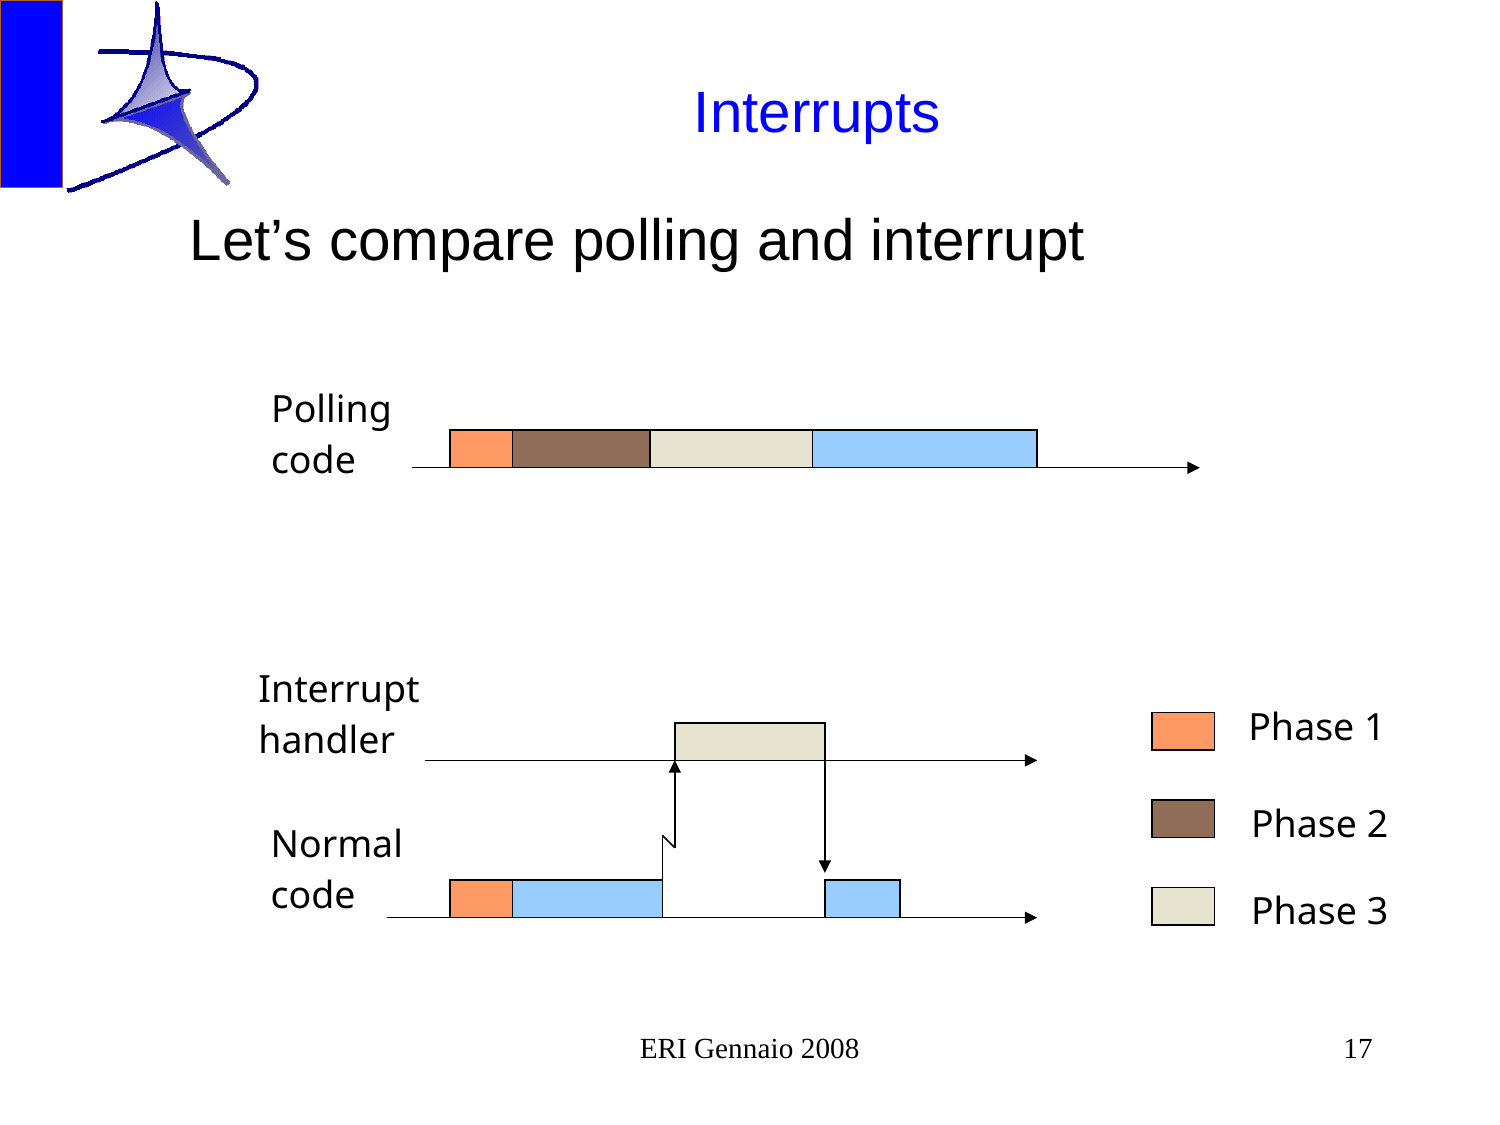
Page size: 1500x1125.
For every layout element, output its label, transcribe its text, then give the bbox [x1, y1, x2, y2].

text_box Phase 2 [1236, 789, 1404, 857]
text_box Phase 3 [1236, 877, 1404, 944]
text_box [1152, 712, 1215, 750]
text_box Interrupt handler [243, 655, 435, 773]
text_box [449, 880, 663, 918]
text_box [674, 722, 825, 761]
text_box [824, 880, 900, 918]
picture [62, 0, 263, 197]
text_box Phase 1 [1233, 692, 1401, 760]
title Interrupts [174, 61, 1425, 164]
list Let’s compare polling and interrupt [174, 199, 1425, 300]
text_box [1152, 887, 1215, 925]
text_box Polling code [256, 374, 407, 493]
text_box [1152, 799, 1215, 838]
text_box [449, 430, 1038, 468]
text_box Normal code [255, 810, 419, 928]
